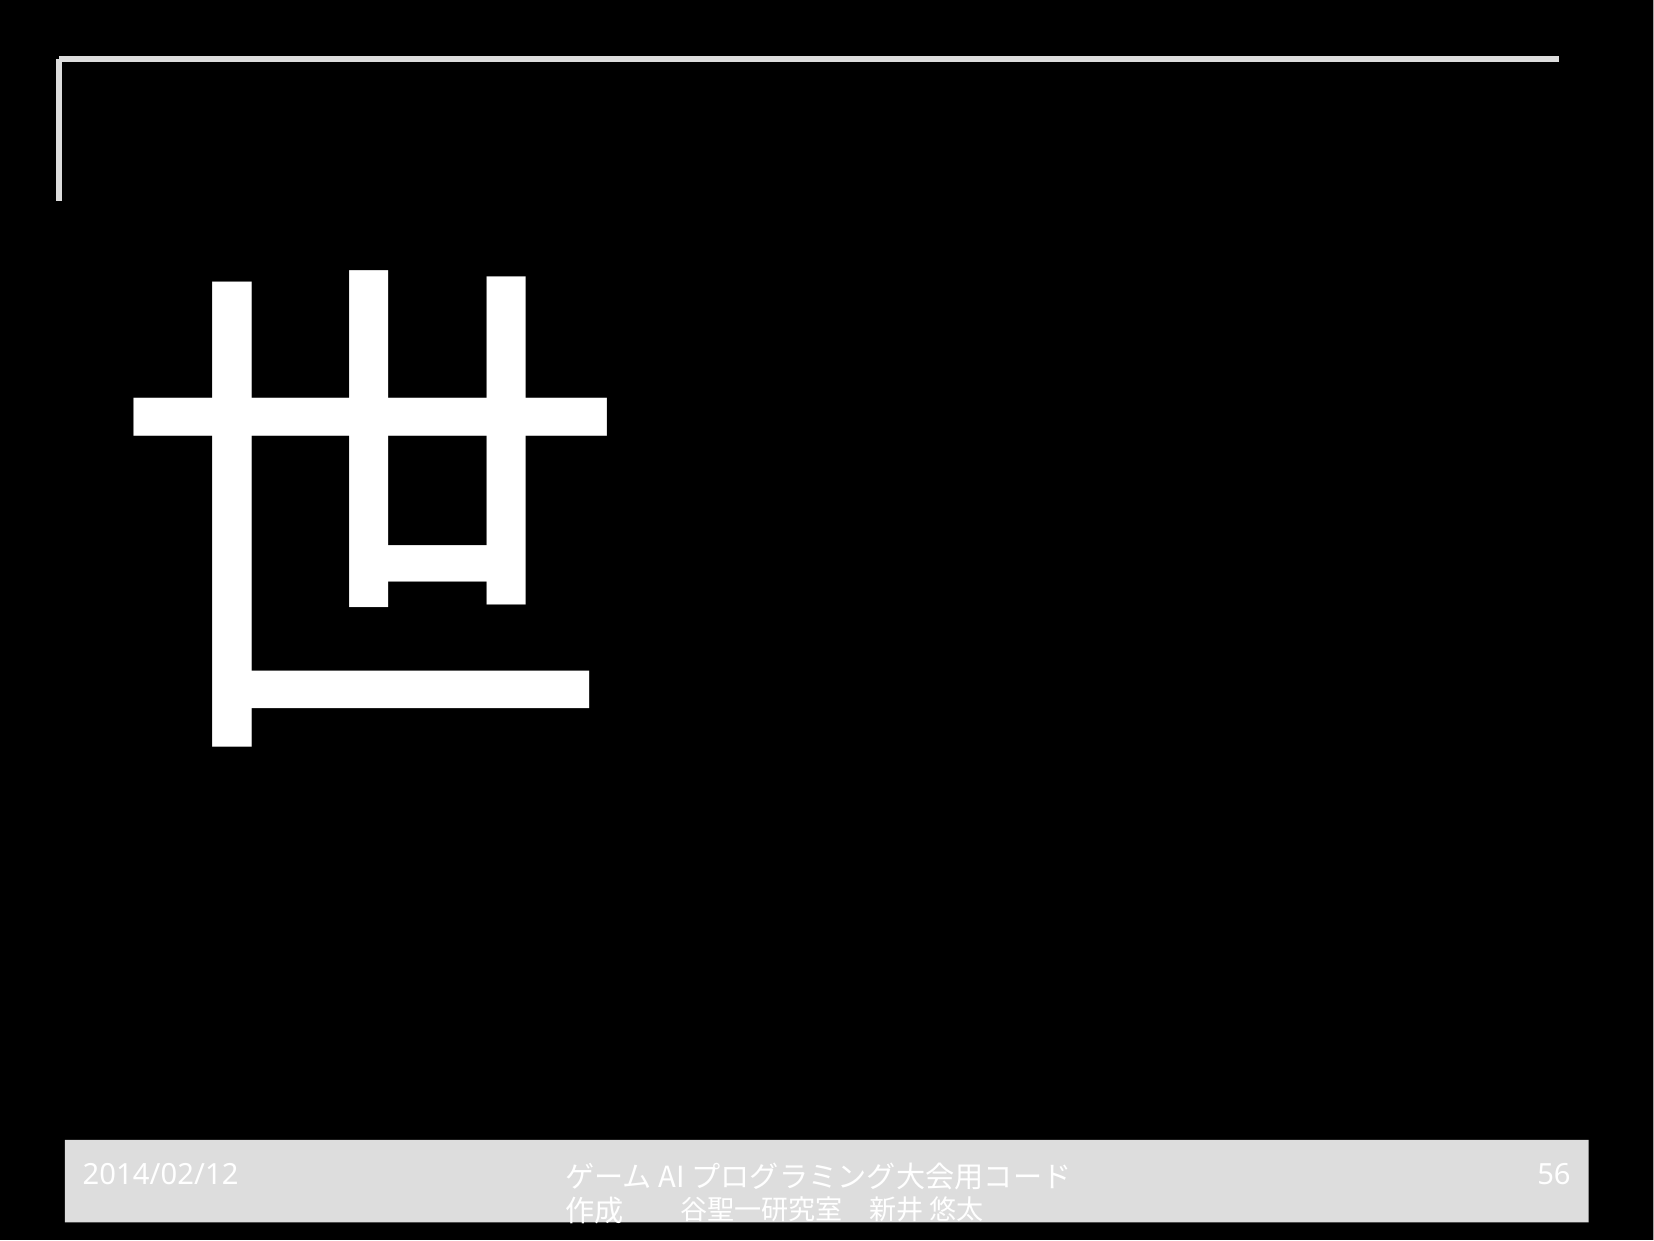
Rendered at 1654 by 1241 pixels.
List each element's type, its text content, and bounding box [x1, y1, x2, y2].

text_box 世 [94, 94, 1565, 1111]
